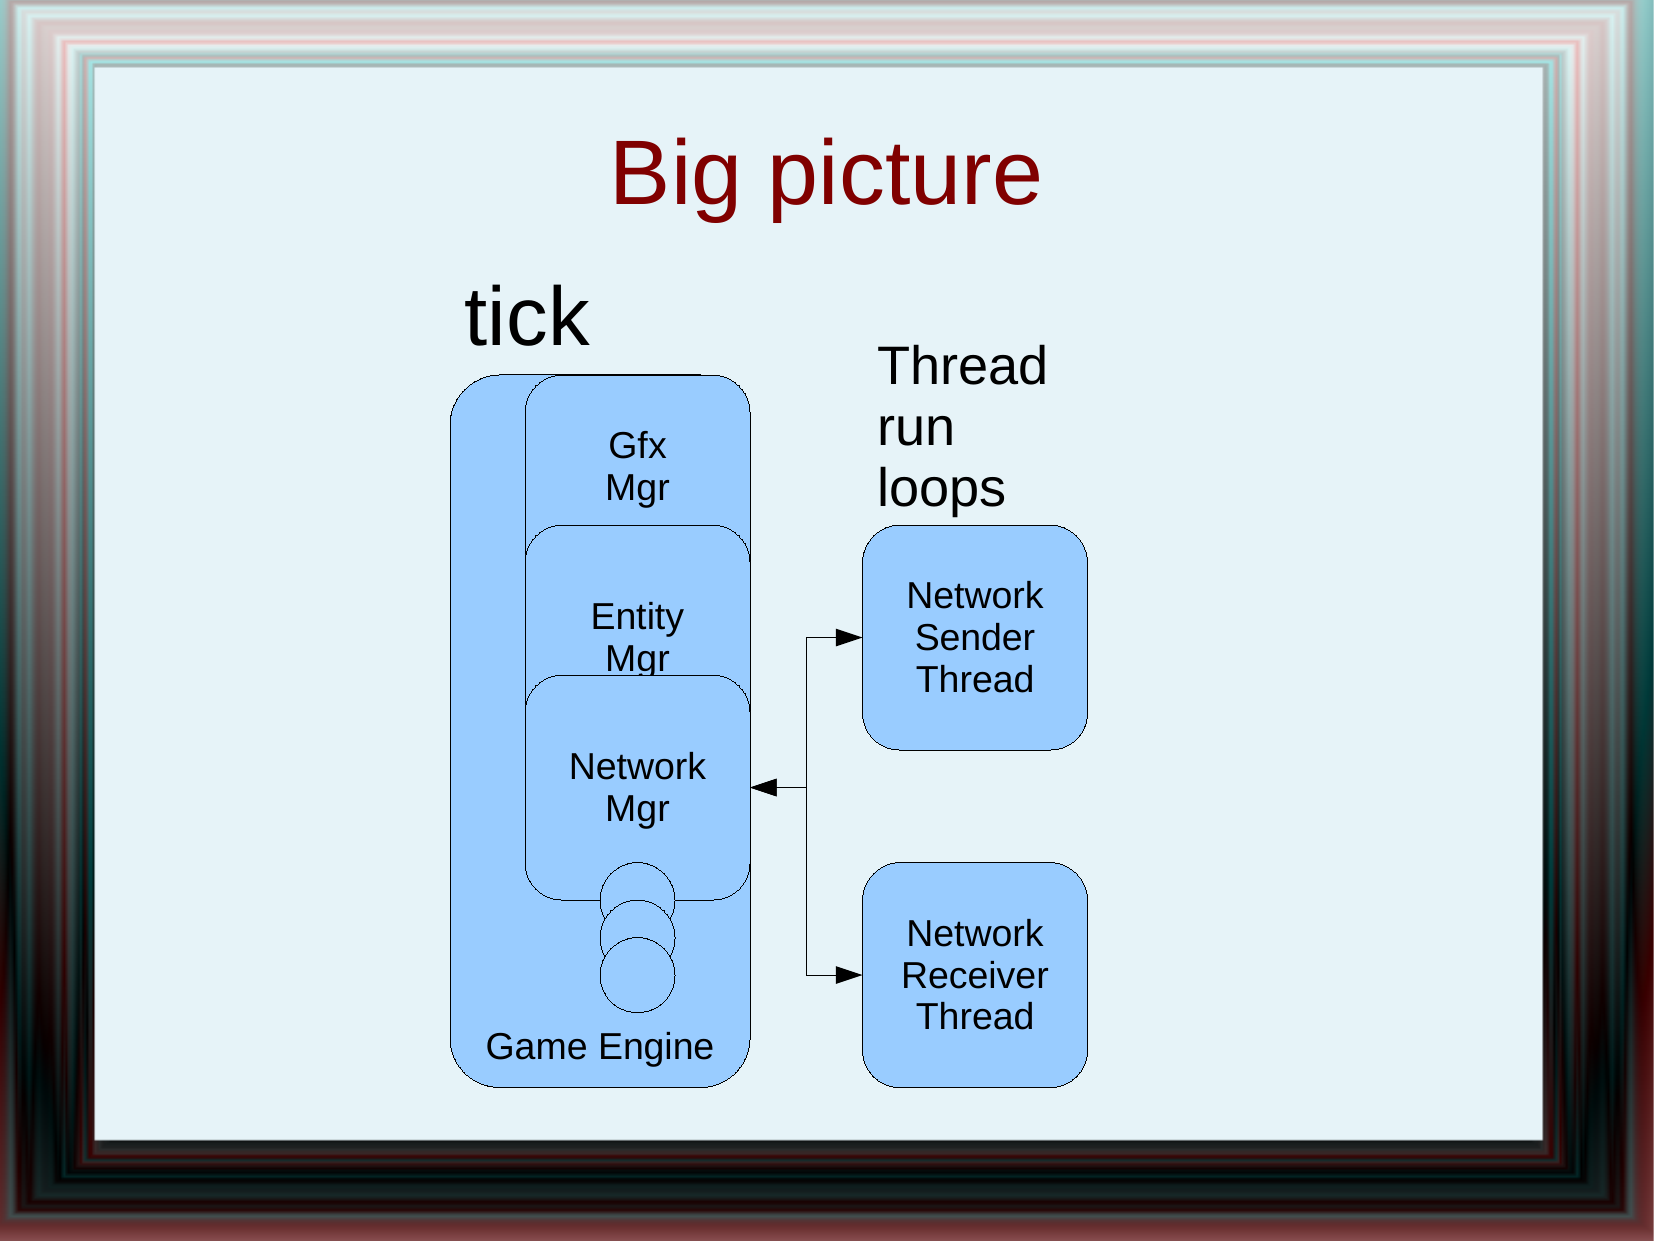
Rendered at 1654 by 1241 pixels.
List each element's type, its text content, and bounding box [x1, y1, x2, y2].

text_box Network Sender Thread [862, 526, 1088, 751]
picture [0, 0, 1654, 1241]
text_box Network Receiver Thread [862, 862, 1088, 1088]
text_box Gfx Mgr [525, 375, 751, 561]
text_box tick [450, 262, 751, 371]
text_box Game Engine [450, 374, 751, 1088]
text_box Network Mgr [525, 675, 751, 901]
text_box Entity Mgr [525, 525, 751, 711]
text_box Thread run loops [862, 328, 1088, 526]
text_box [600, 862, 676, 1013]
title Big picture [118, 88, 1536, 257]
